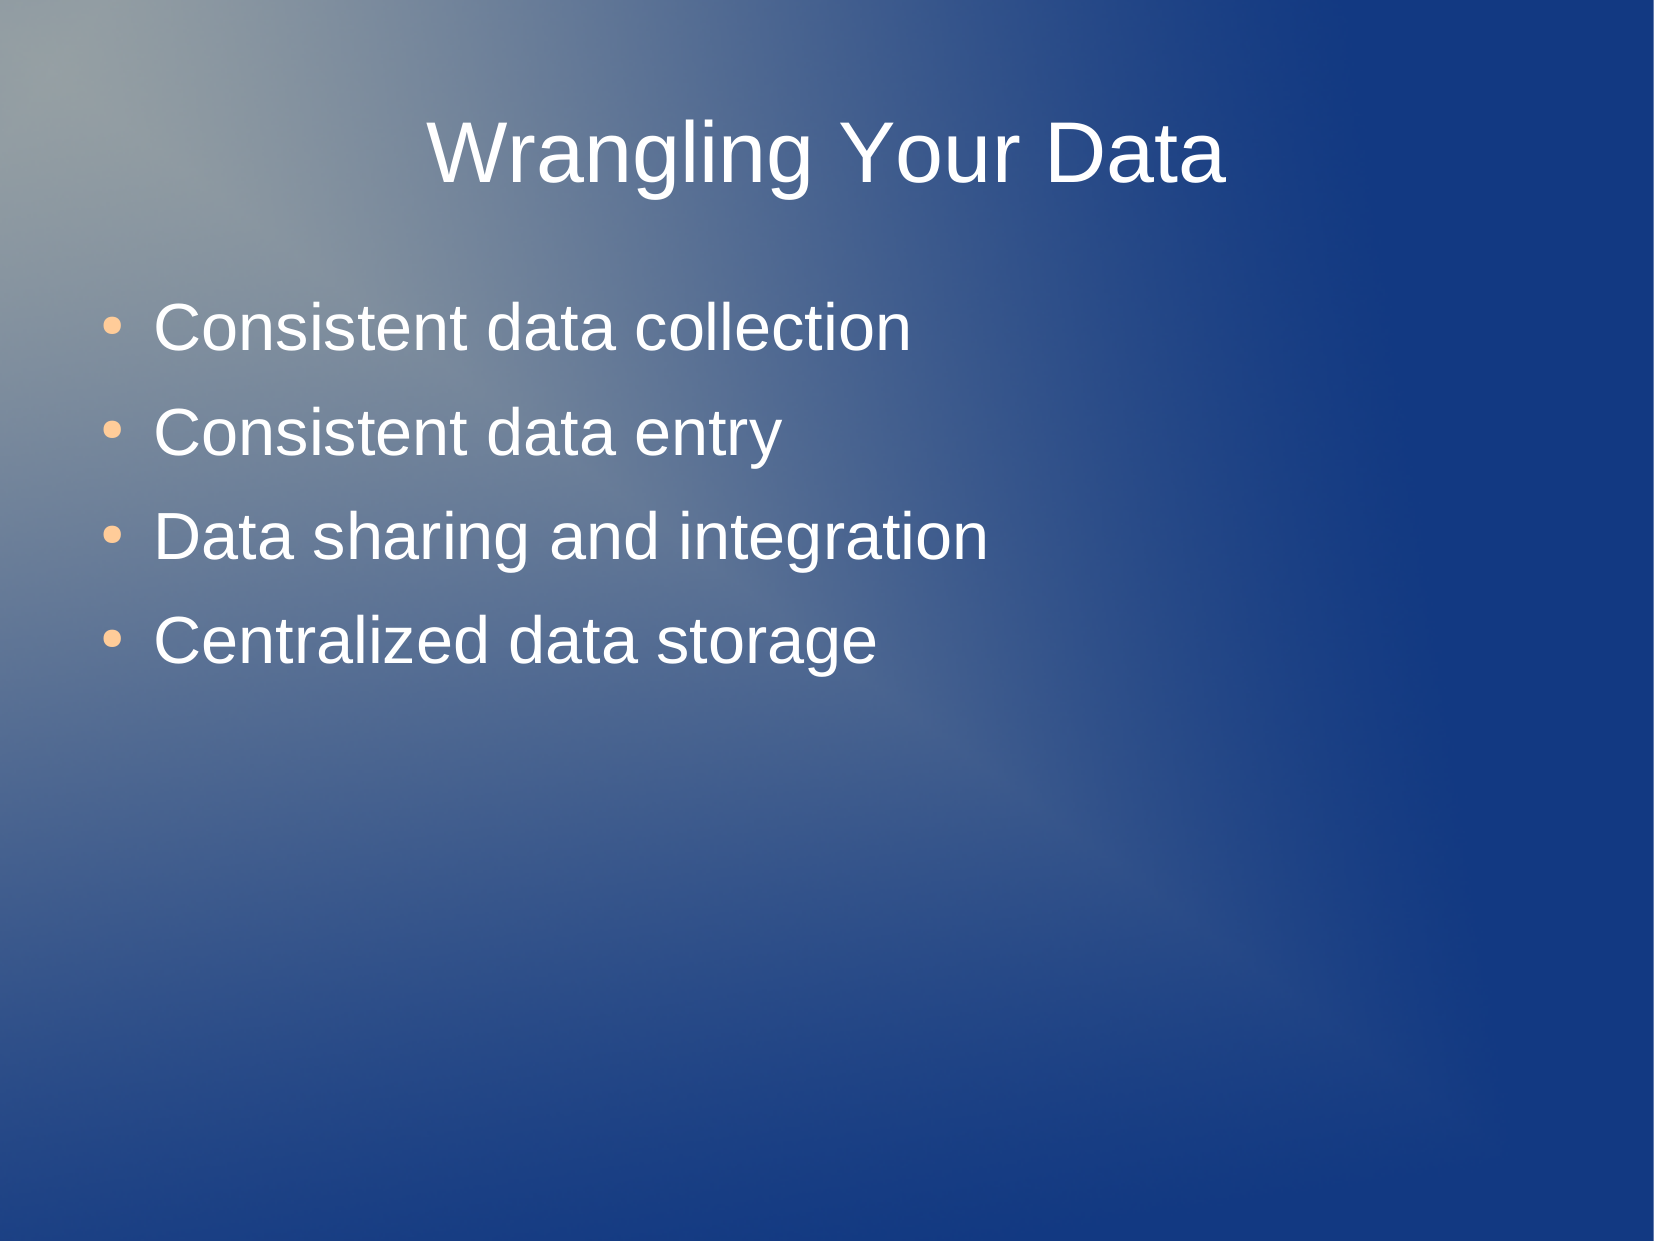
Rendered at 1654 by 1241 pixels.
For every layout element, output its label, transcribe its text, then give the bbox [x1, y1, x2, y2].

picture [0, 0, 1654, 1241]
list Consistent data collection Consistent data entry Data sharing and integration Centralized data storage [82, 290, 1571, 1109]
title Wrangling Your Data [82, 49, 1571, 257]
